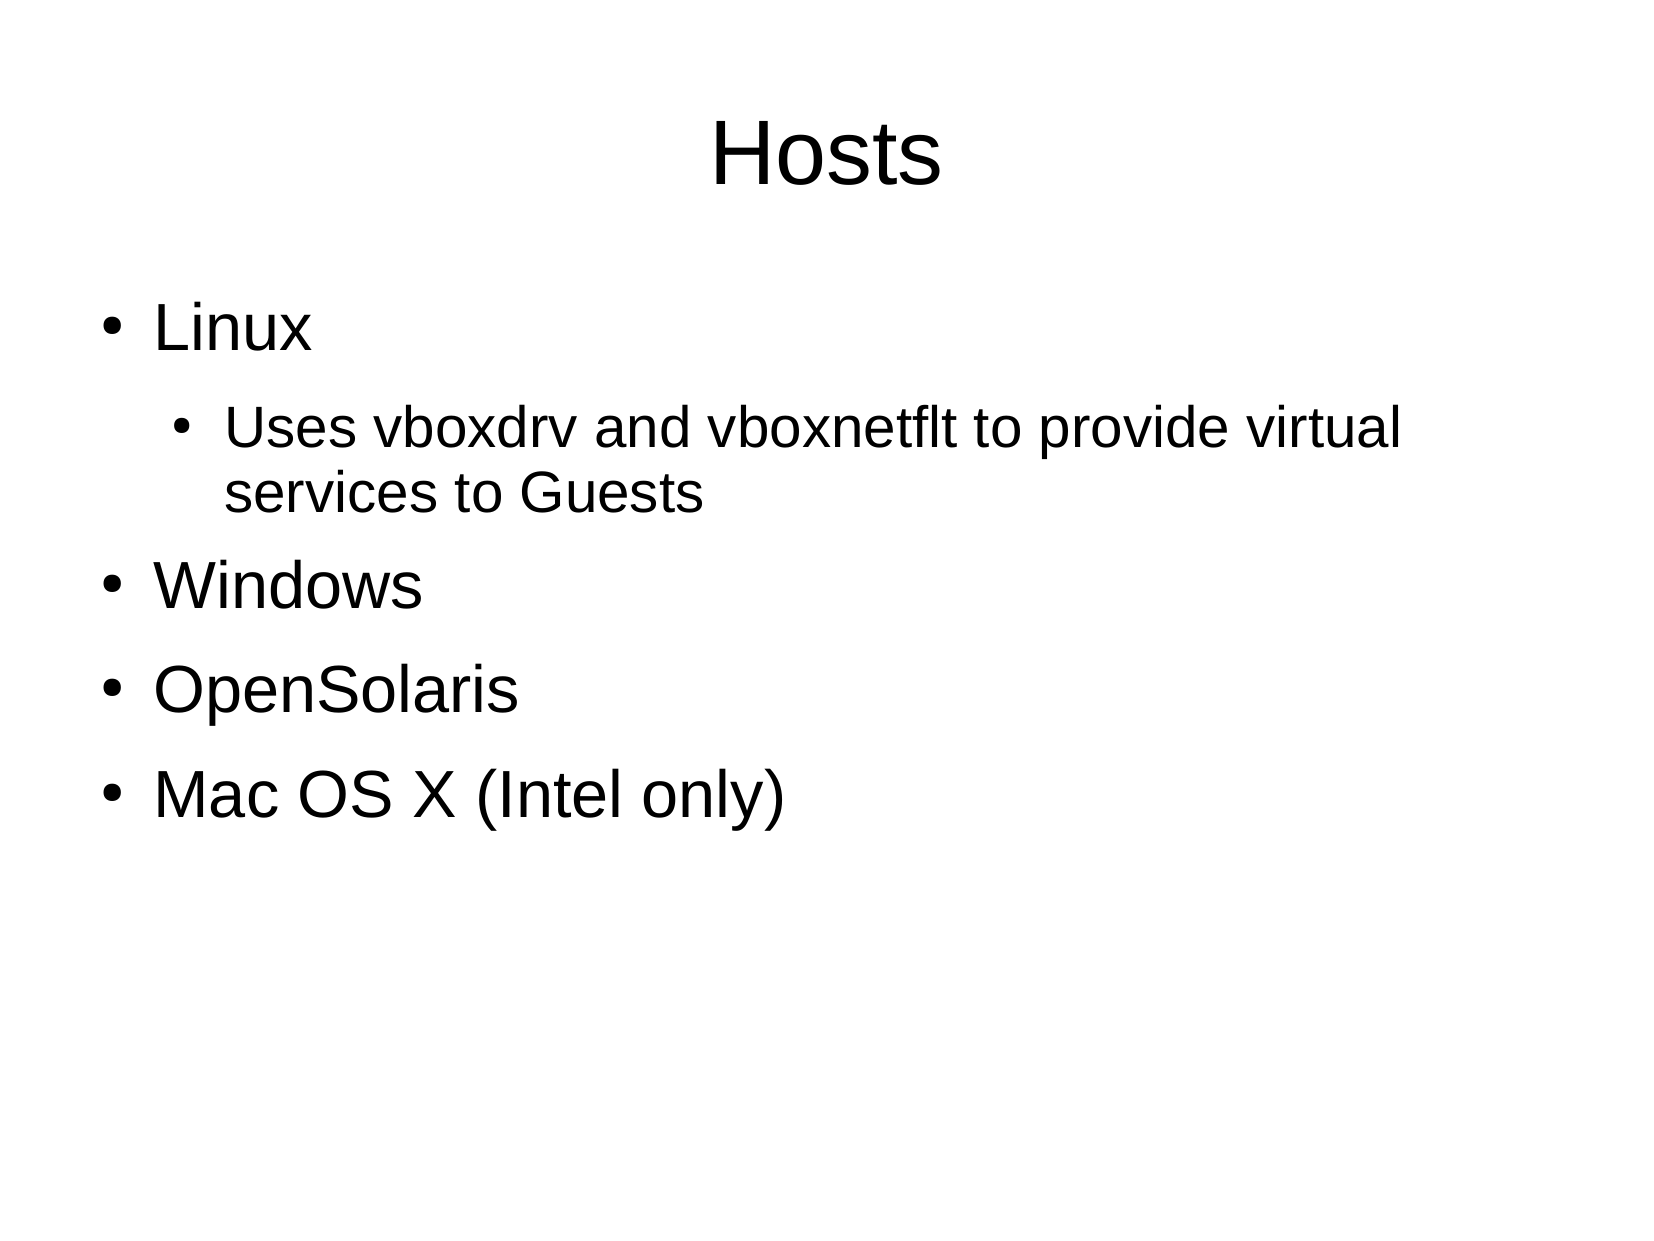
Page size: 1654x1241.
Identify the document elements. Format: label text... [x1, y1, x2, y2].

title Hosts [82, 49, 1571, 257]
list Linux Uses vboxdrv and vboxnetflt to provide virtual services to Guests Windows OpenSolaris Mac OS X (Intel only) [82, 290, 1571, 857]
